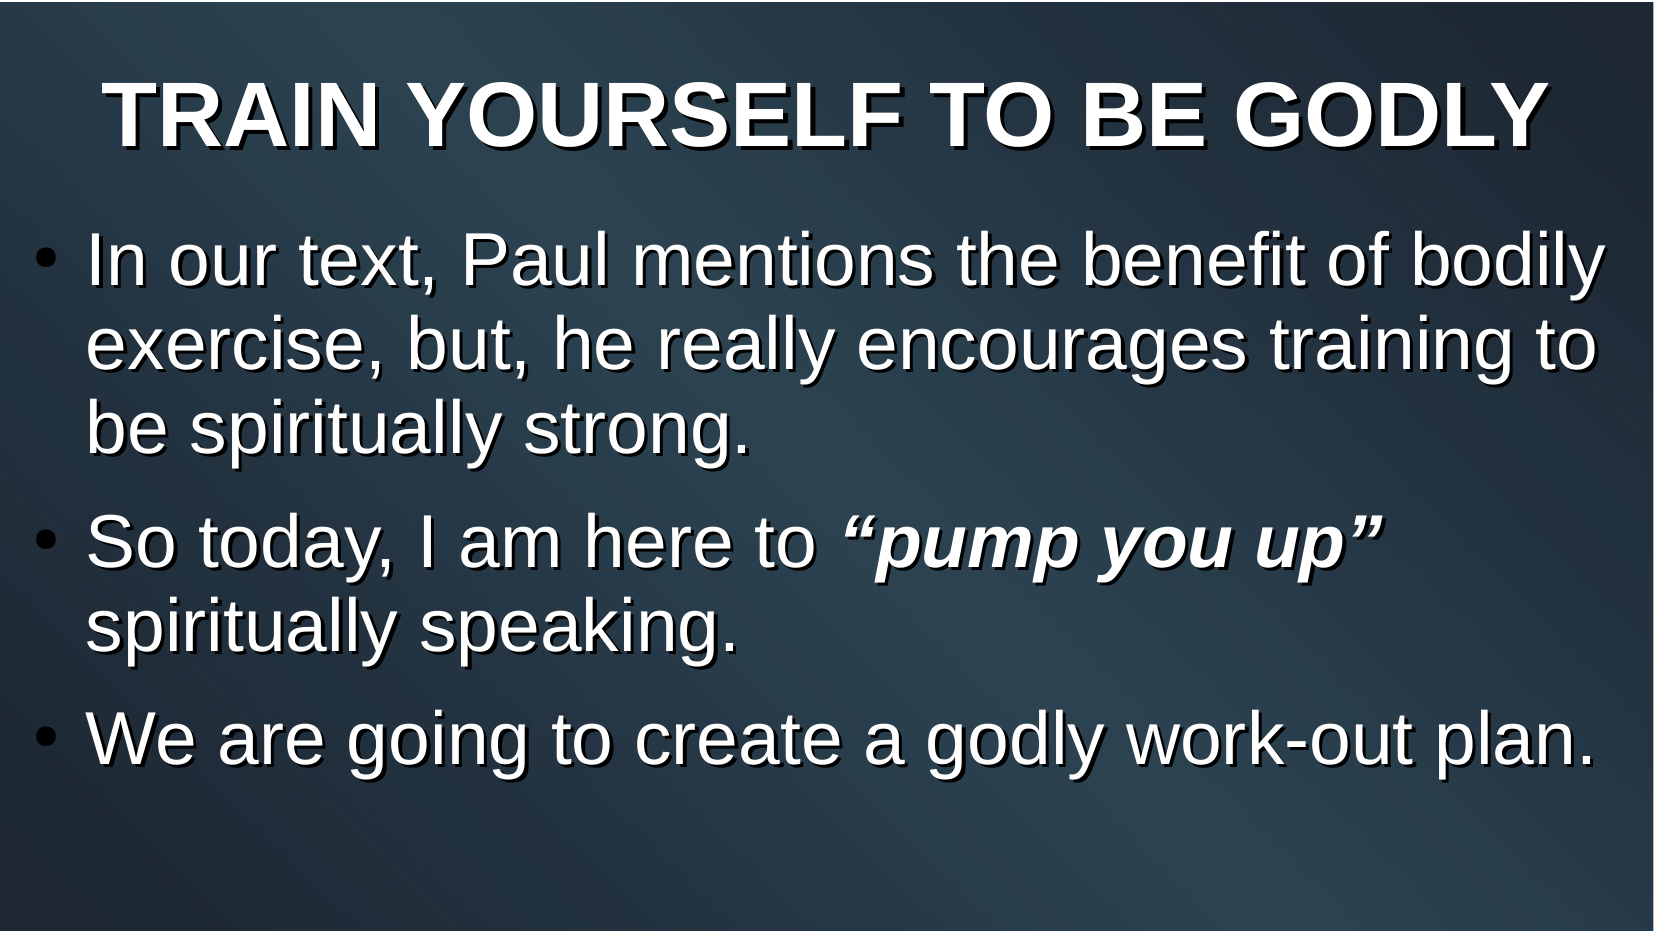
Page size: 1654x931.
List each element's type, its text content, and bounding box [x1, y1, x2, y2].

title TRAIN YOURSELF TO BE GODLY [82, 37, 1571, 193]
picture [0, 2, 1654, 931]
list In our text, Paul mentions the benefit of bodily exercise, but, he really encourages training to be spiritually strong. So today, I am here to “pump you up” spiritually speaking. We are going to create a godly work-out plan. [15, 217, 1636, 916]
